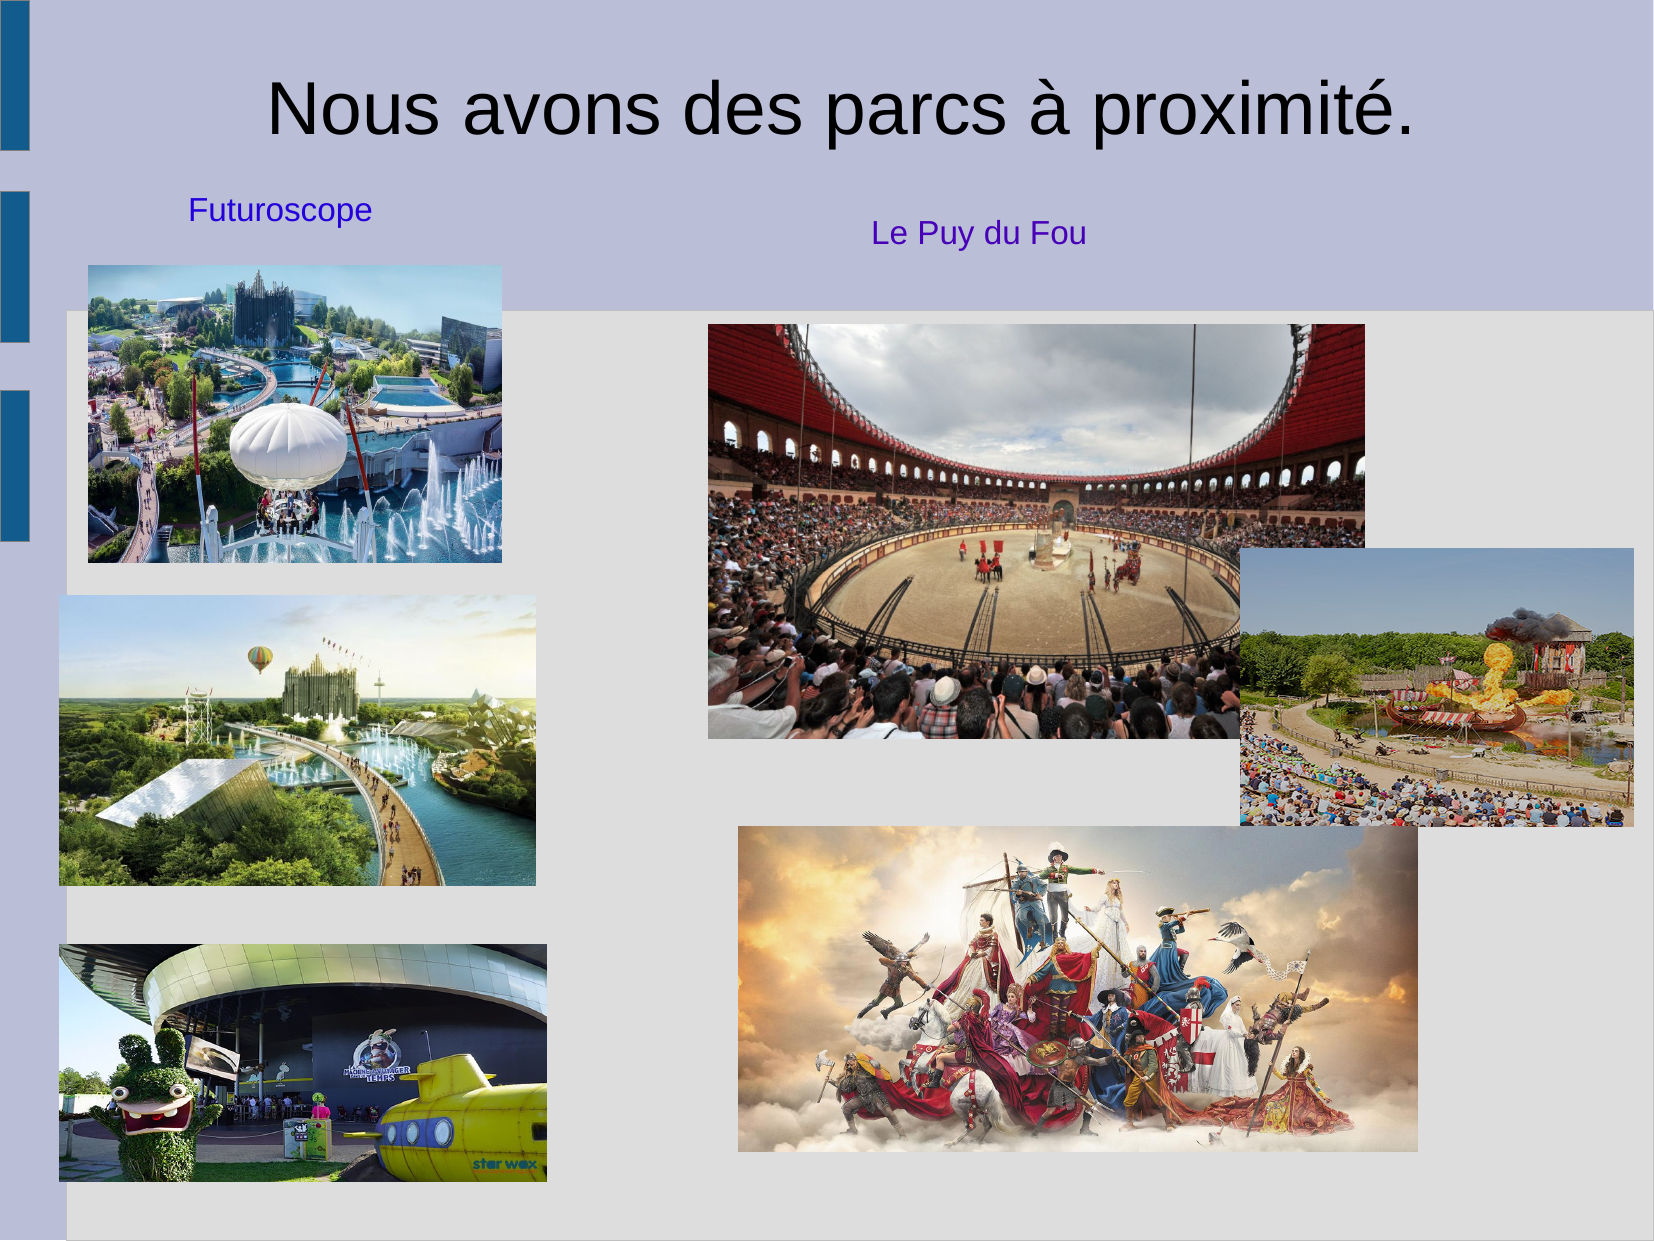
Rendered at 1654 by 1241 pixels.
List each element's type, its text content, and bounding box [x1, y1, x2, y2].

text_box Le Puy du Fou [856, 206, 1359, 259]
picture [59, 595, 536, 886]
text_box Futuroscope [59, 184, 502, 237]
picture [88, 265, 502, 563]
picture [708, 324, 1634, 1152]
picture [59, 944, 547, 1182]
text_box Nous avons des parcs à proximité. [147, 59, 1536, 158]
